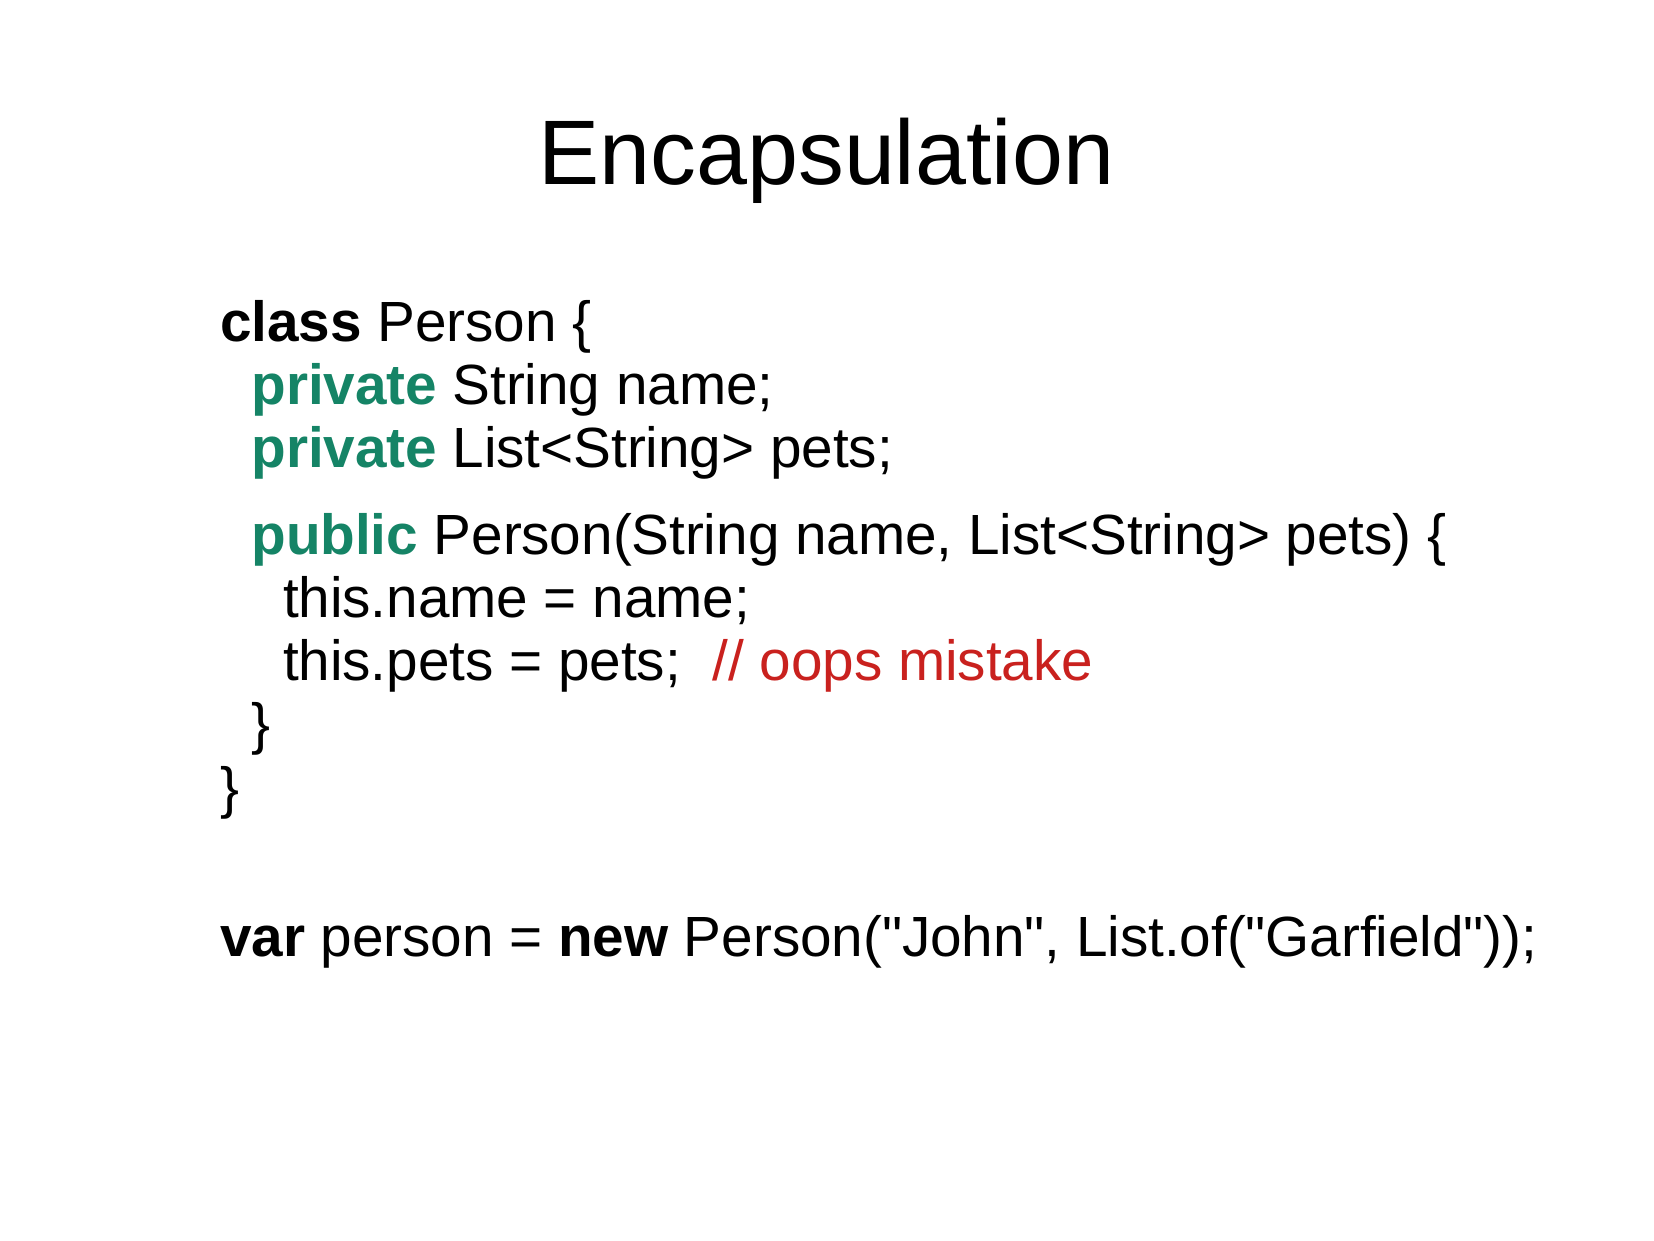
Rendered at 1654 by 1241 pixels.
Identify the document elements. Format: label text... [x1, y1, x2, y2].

list class Person { private String name; private List<String> pets; public Person(String name, List<String> pets) { this.name = name; this.pets = pets; // oops mistake } } var person = new Person("John", List.of("Garfield")); [82, 290, 1571, 1171]
title Encapsulation [82, 49, 1571, 257]
